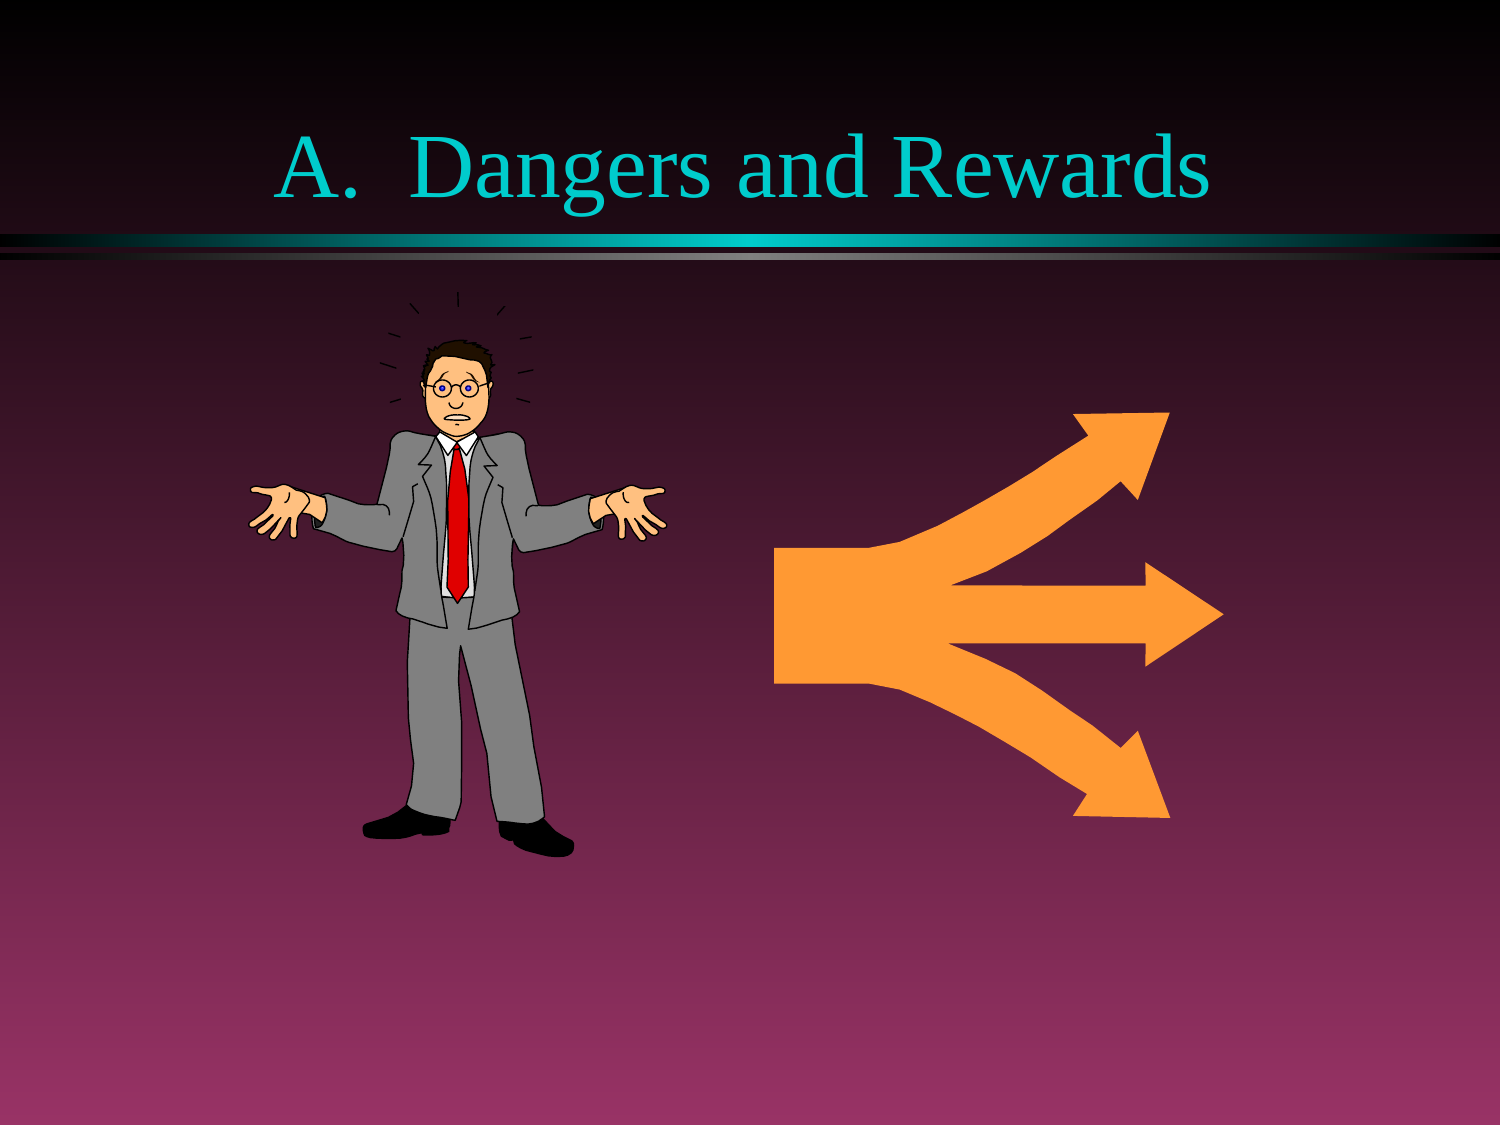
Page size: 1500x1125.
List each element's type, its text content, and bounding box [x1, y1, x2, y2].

title A. Dangers and Rewards [99, 37, 1388, 225]
picture [243, 288, 672, 863]
text_box [774, 412, 1224, 818]
